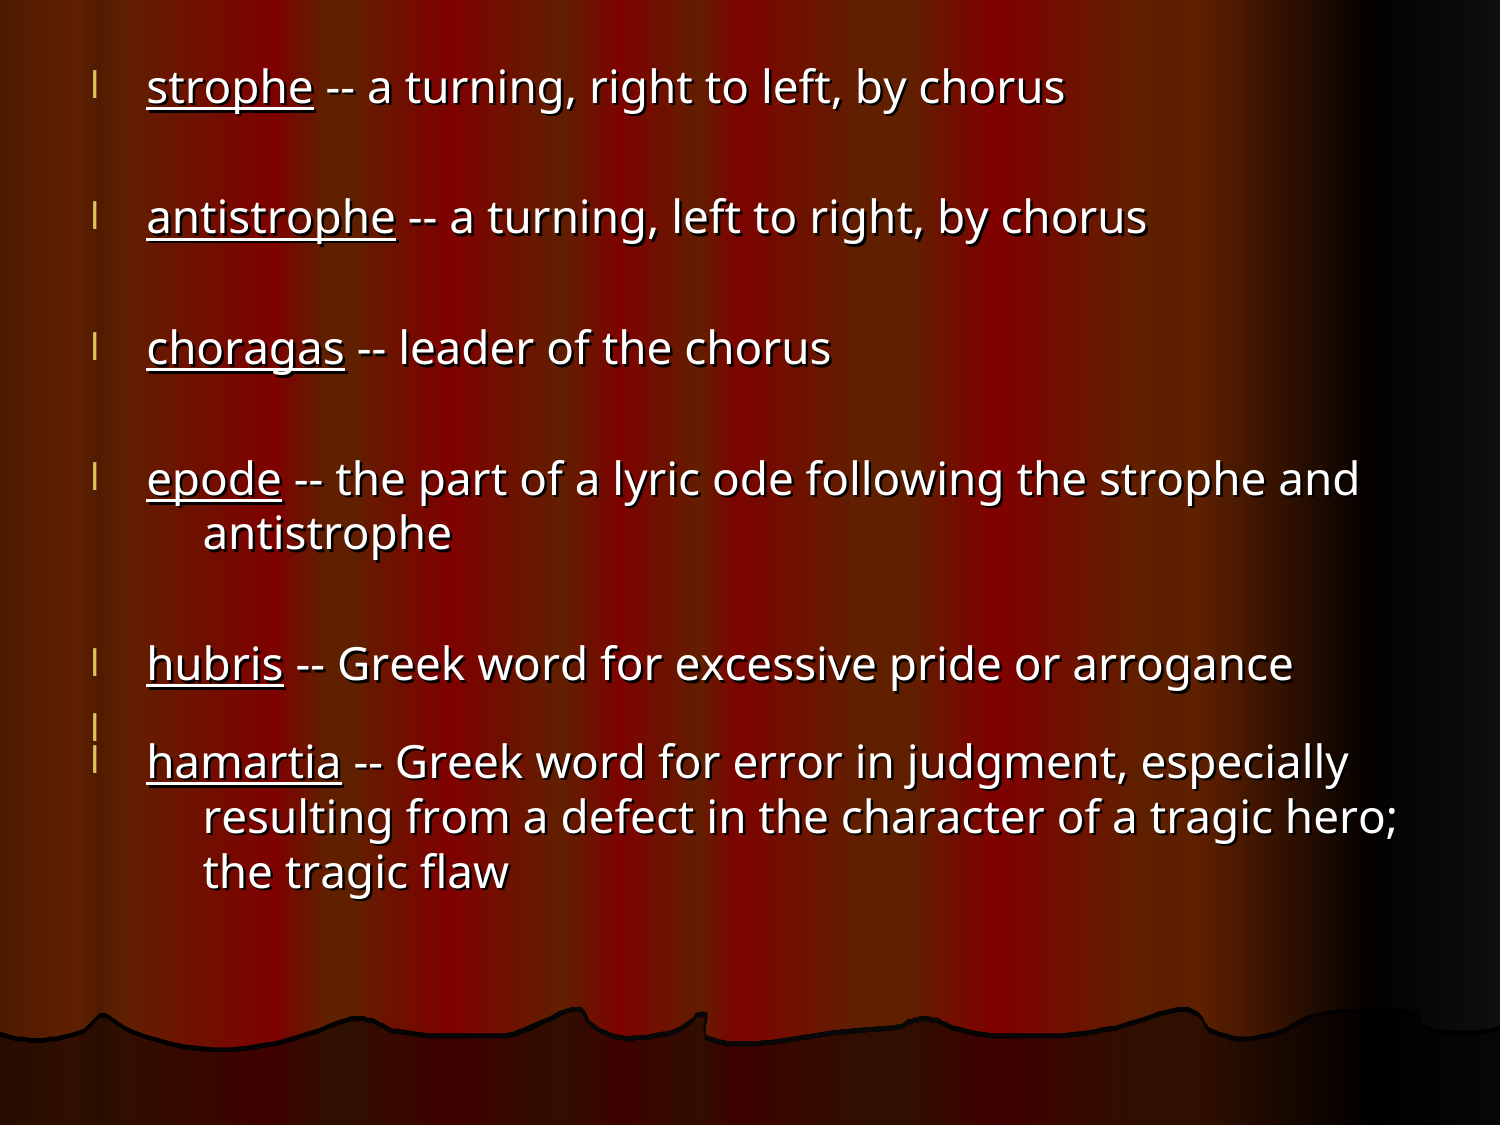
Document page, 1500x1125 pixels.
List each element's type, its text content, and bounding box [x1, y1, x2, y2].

text_box hamartia -- Greek word for error in judgment, especially resulting from a defect in the character of a tragic hero; the tragic flaw [75, 725, 1426, 1125]
list strophe -- a turning, right to left, by chorus antistrophe -- a turning, left to right, by chorus choragas -- leader of the chorus epode -- the part of a lyric ode following the strophe and antistrophe hubris -- Greek word for excessive pride or arrogance [75, 50, 1426, 725]
